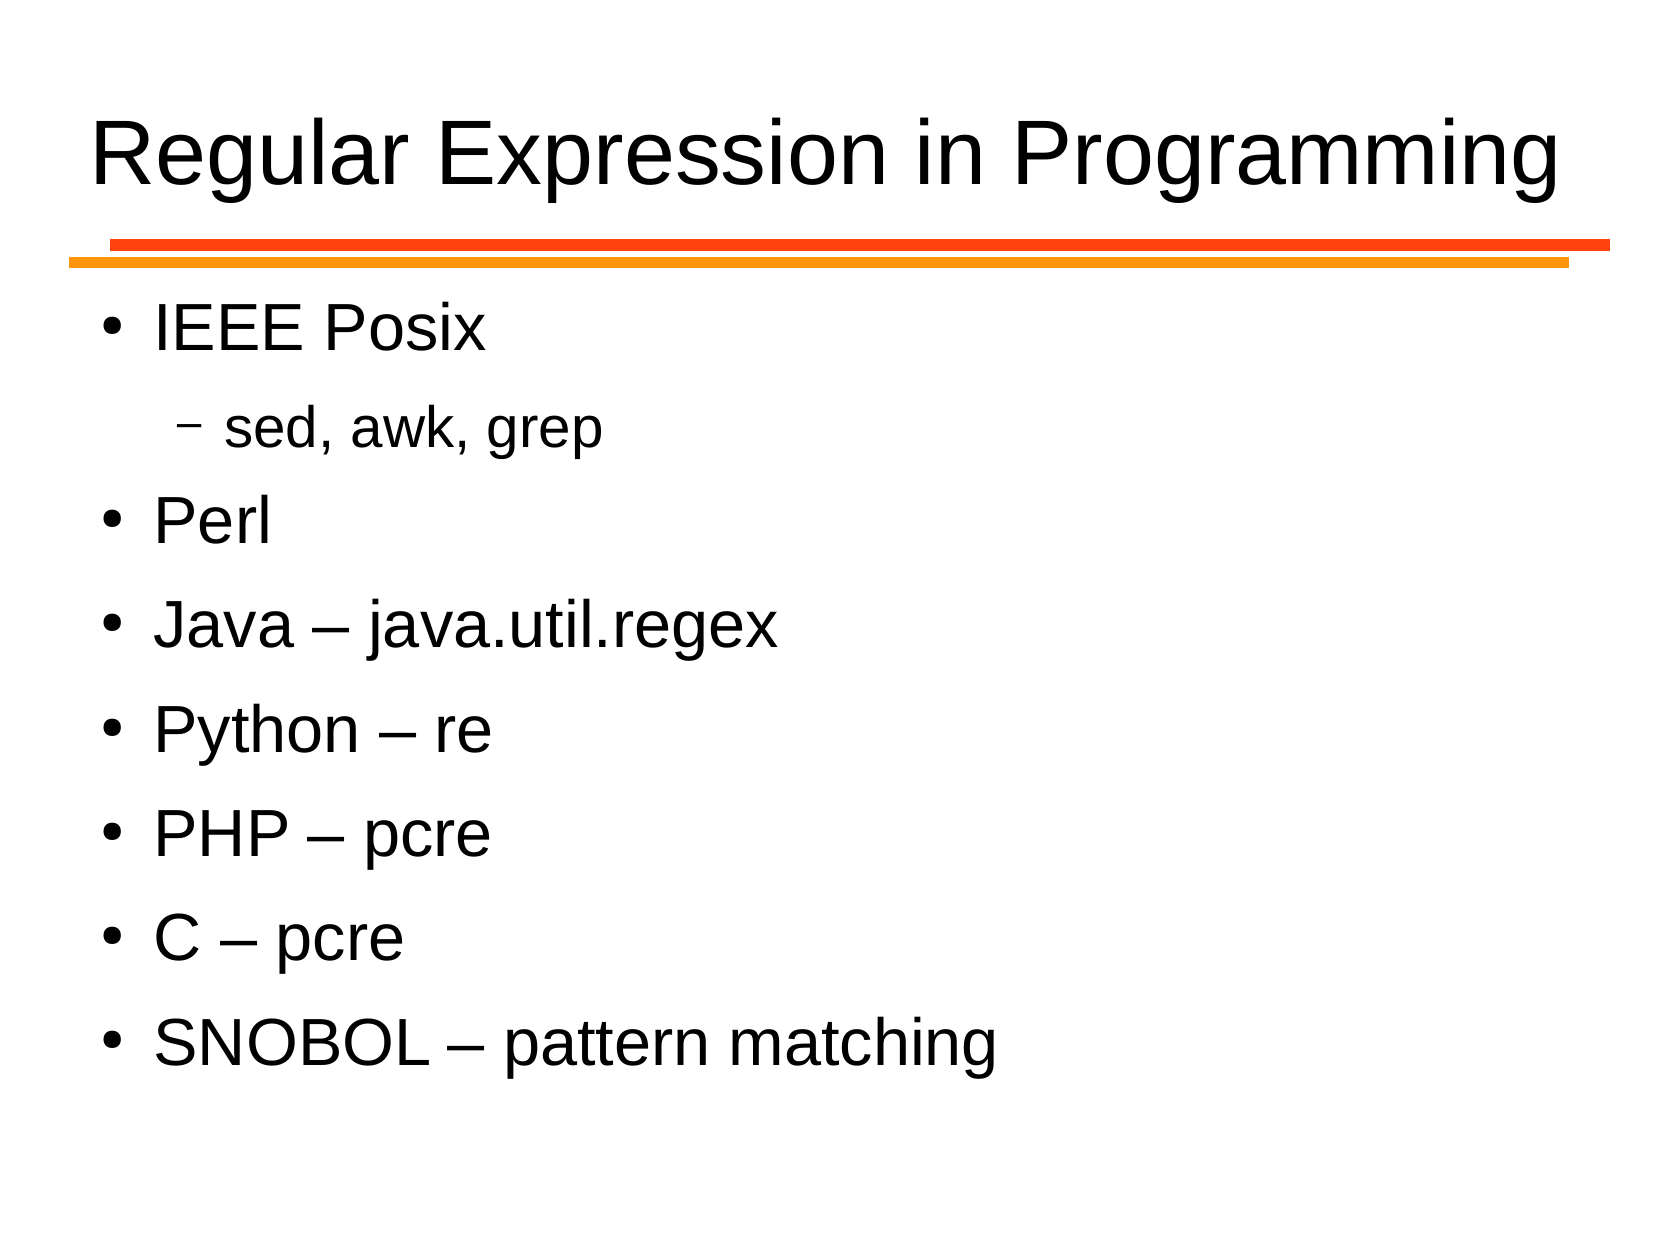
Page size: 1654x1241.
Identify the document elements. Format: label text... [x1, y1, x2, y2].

list IEEE Posix sed, awk, grep Perl Java – java.util.regex Python – re PHP – pcre C – pcre SNOBOL – pattern matching [82, 290, 1571, 1145]
title Regular Expression in Programming [82, 49, 1571, 257]
